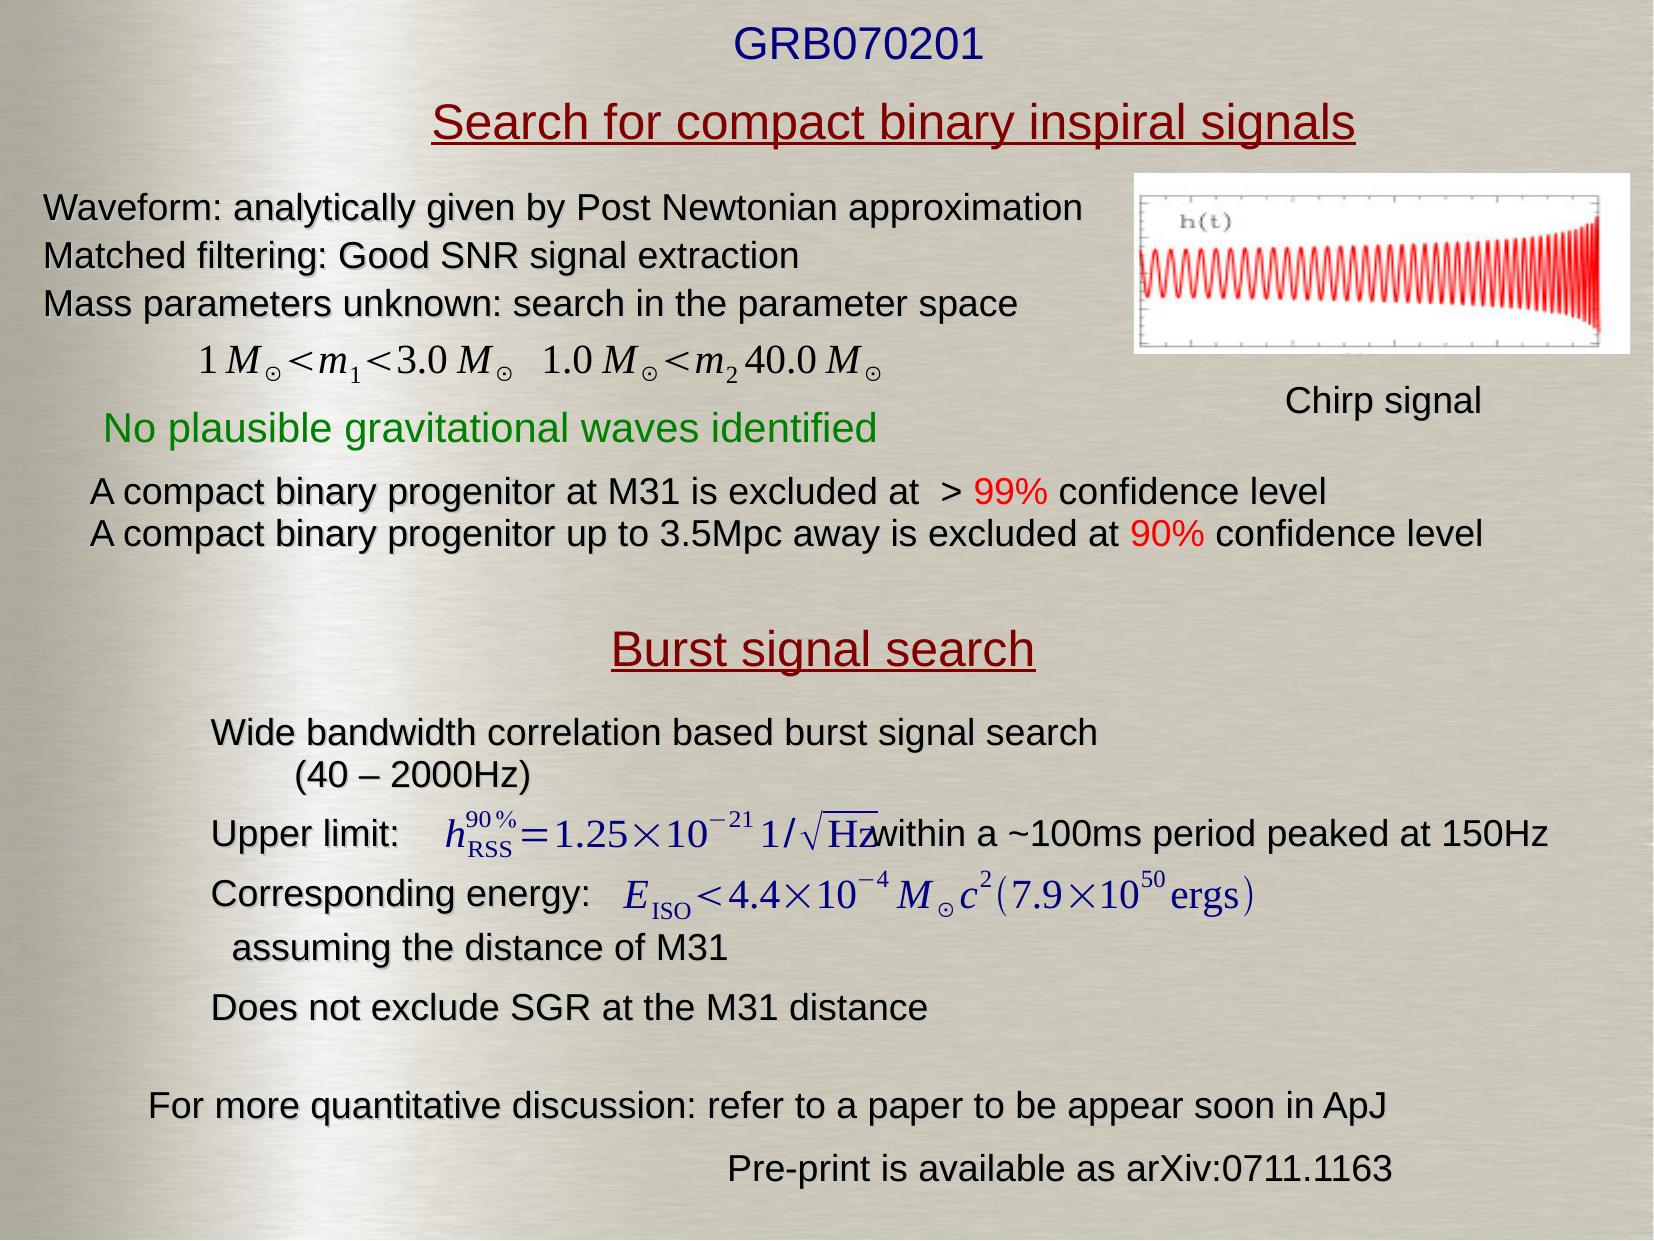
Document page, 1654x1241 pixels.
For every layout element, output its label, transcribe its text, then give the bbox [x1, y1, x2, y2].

text_box For more quantitative discussion: refer to a paper to be appear soon in ApJ [133, 1077, 1404, 1135]
text_box A compact binary progenitor at M31 is excluded at > 99% confidence level A compact binary progenitor up to 3.5Mpc away is excluded at 90% confidence level [75, 462, 1497, 562]
text_box Pre-print is available as arXiv:0711.1163 [712, 1139, 1408, 1197]
chart [614, 866, 1262, 924]
text_box Wide bandwidth correlation based burst signal search (40 – 2000Hz) Upper limit: within a ~100ms period peaked at 150Hz Corresponding energy: assuming the distance of M31 Does not exclude SGR at the M31 distance [185, 703, 1652, 1036]
text_box GRB070201 [718, 10, 1001, 77]
text_box Burst signal search [595, 613, 1051, 684]
text_box No plausible gravitational waves identified [88, 397, 893, 459]
chart [436, 806, 884, 863]
picture [0, 0, 1654, 1240]
chart [191, 336, 890, 389]
text_box Chirp signal [1269, 371, 1497, 429]
text_box Search for compact binary inspiral signals [416, 86, 1372, 158]
text_box Waveform: analytically given by Post Newtonian approximation Matched filtering: Good SNR signal extraction Mass parameters unknown: search in the parameter space [17, 179, 1119, 333]
